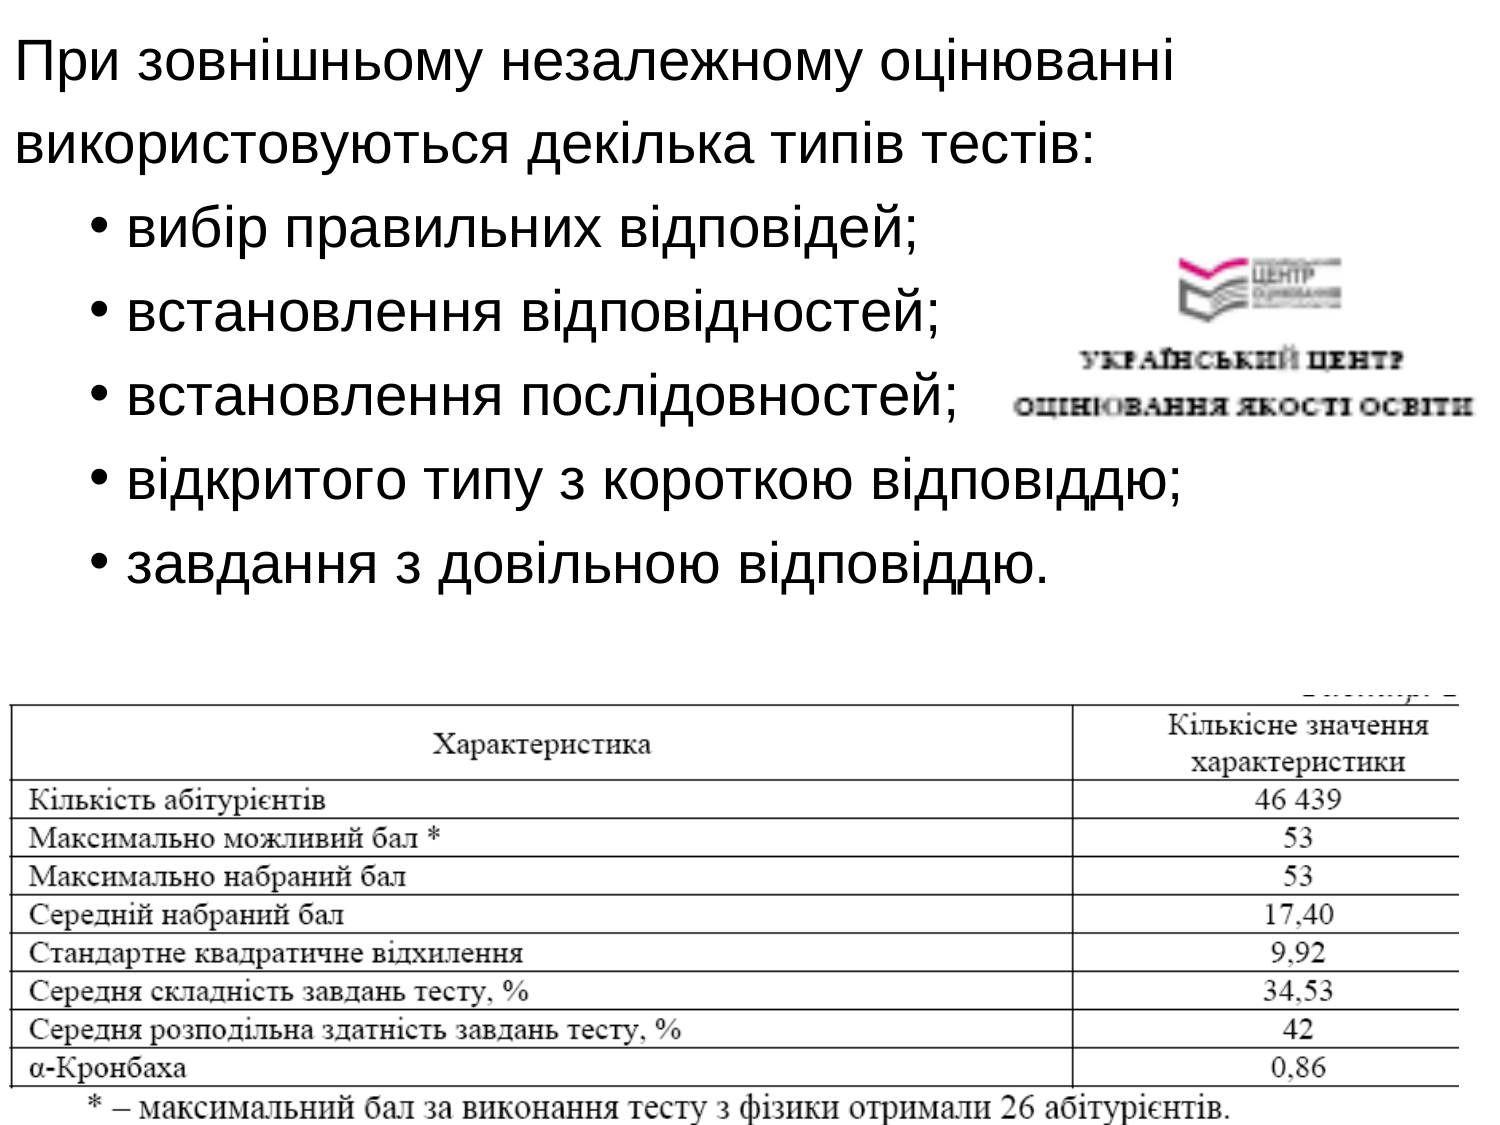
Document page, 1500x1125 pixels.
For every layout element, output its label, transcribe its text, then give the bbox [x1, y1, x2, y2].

picture [0, 695, 1459, 1125]
text_box При зовнішньому незалежному оцінюванні використовуються декілька типів тестів: вибір правильних відповідей; встановлення відповідностей; встановлення послідовностей; відкритого типу з короткою відповіддю; завдання з довільною відповіддю. [0, 0, 1229, 604]
picture [992, 202, 1500, 462]
